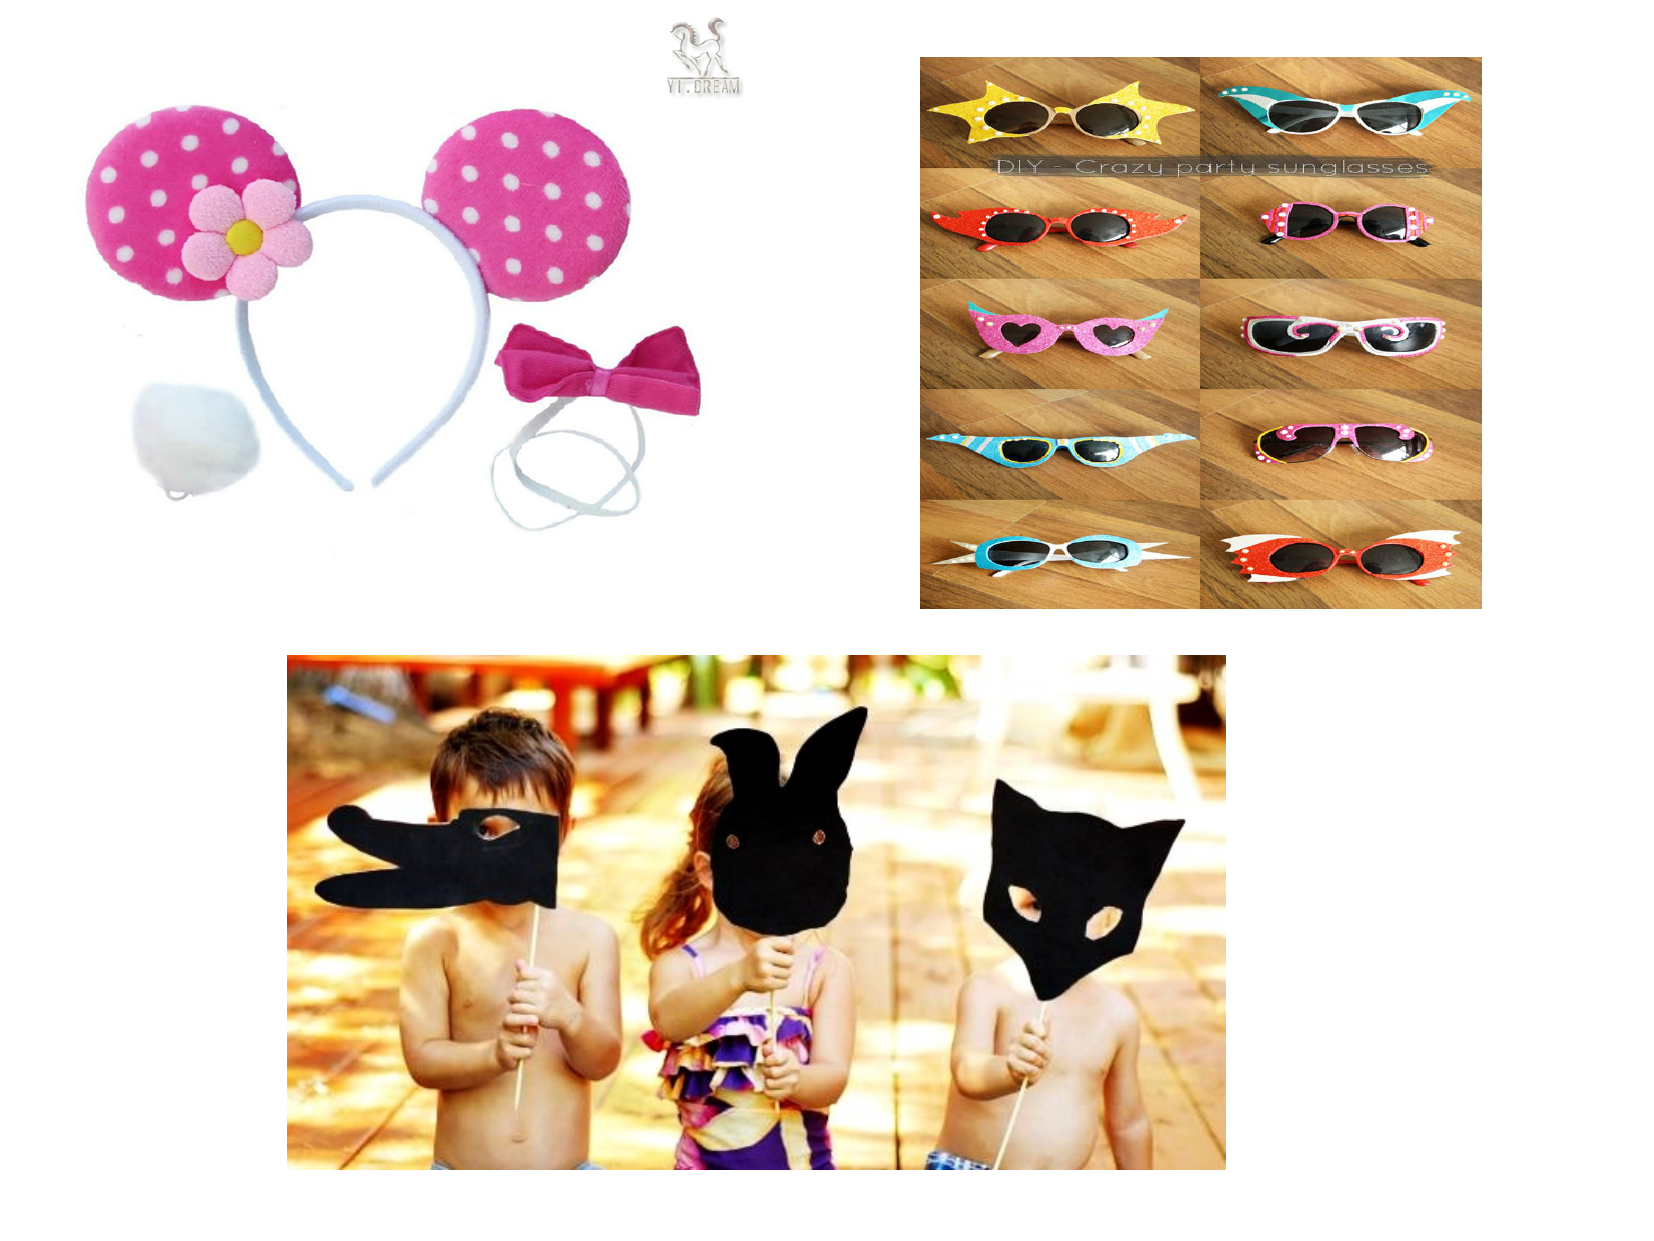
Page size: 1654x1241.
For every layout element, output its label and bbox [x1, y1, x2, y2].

picture [920, 57, 1484, 609]
picture [0, 0, 1226, 1170]
